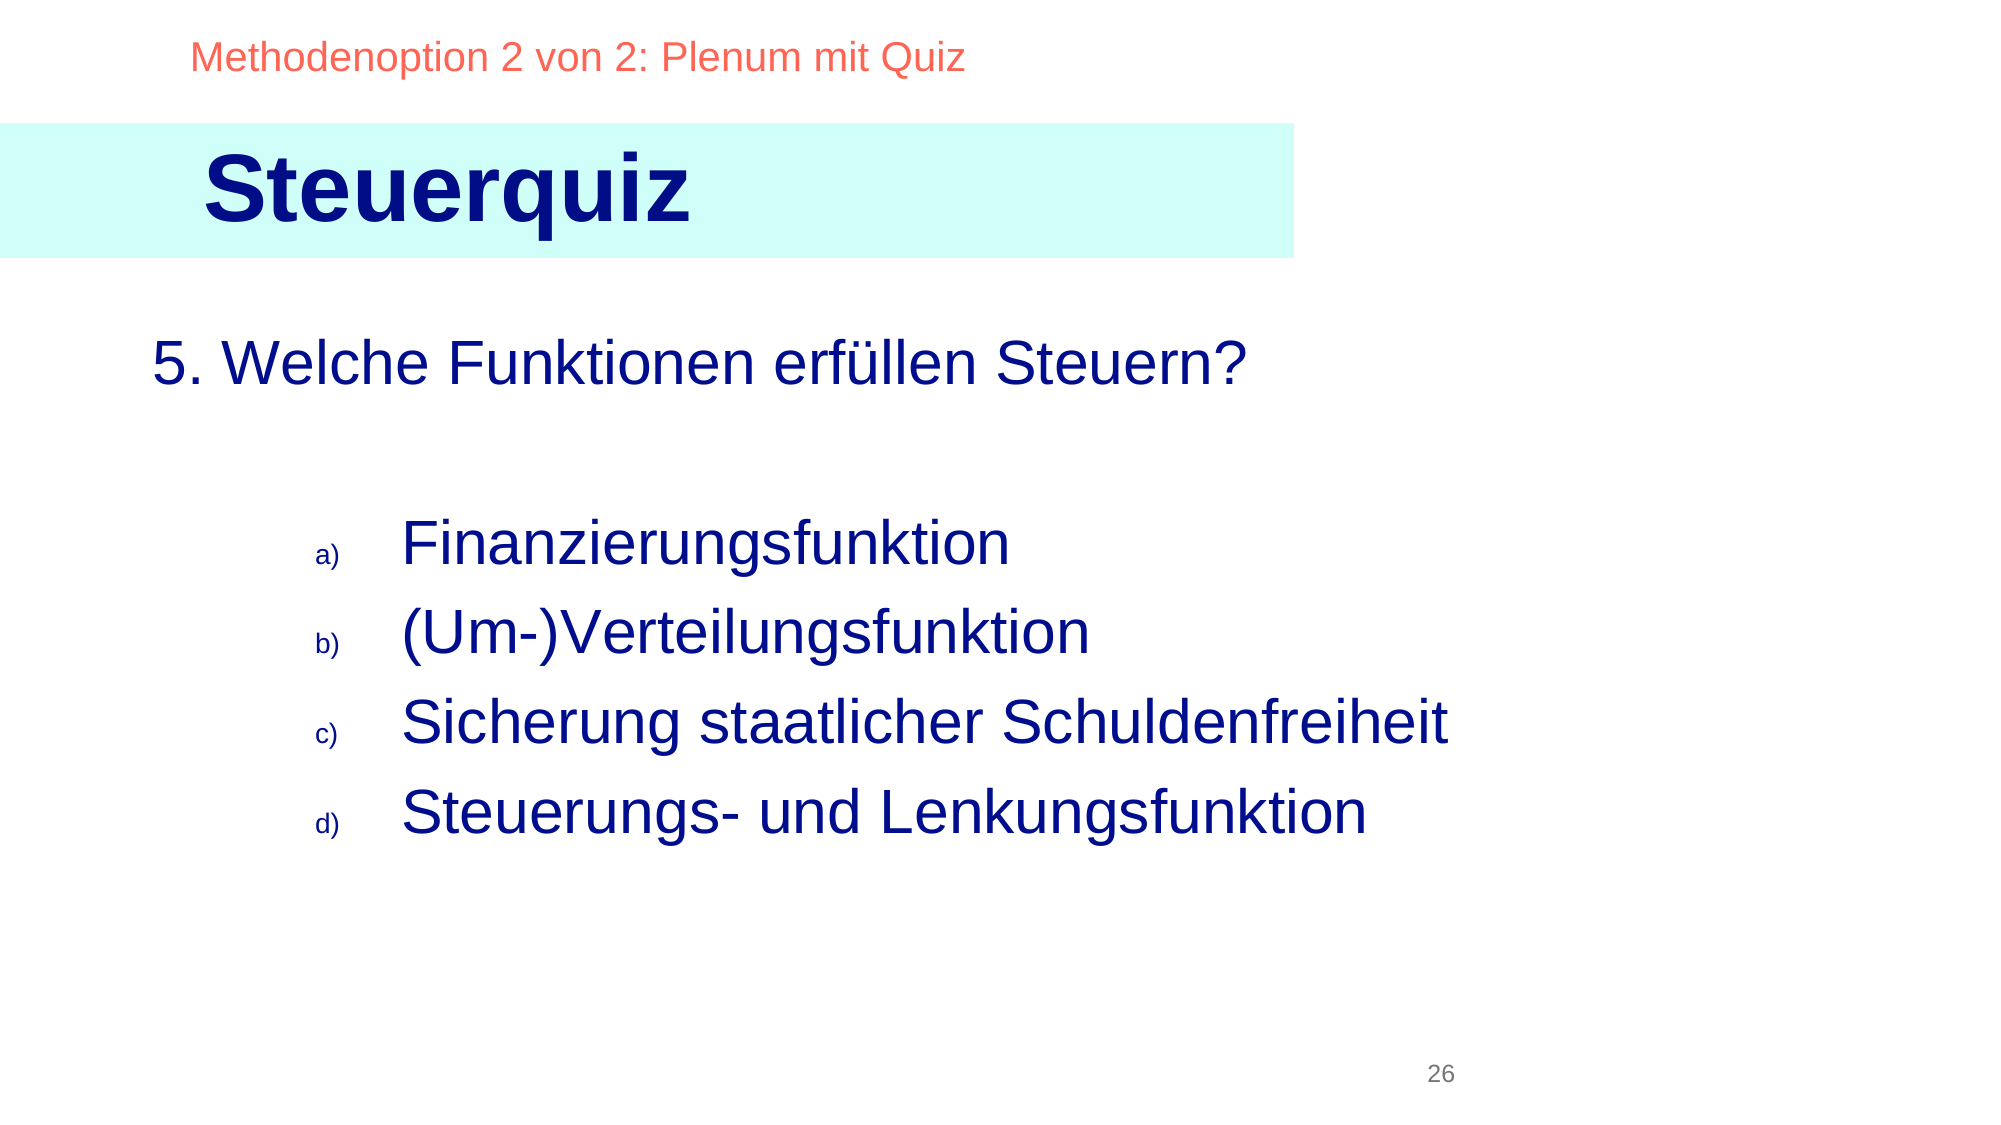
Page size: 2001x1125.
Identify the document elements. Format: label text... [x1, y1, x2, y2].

list Methodenoption 2 von 2: Plenum mit Quiz [137, 27, 1274, 107]
list 5. Welche Funktionen erfüllen Steuern? Finanzierungsfunktion (Um-)Verteilungsfunktion Sicherung staatlicher Schuldenfreiheit Steuerungs- und Lenkungsfunktion [137, 299, 1863, 1065]
list Steuerquiz [150, 126, 1516, 255]
